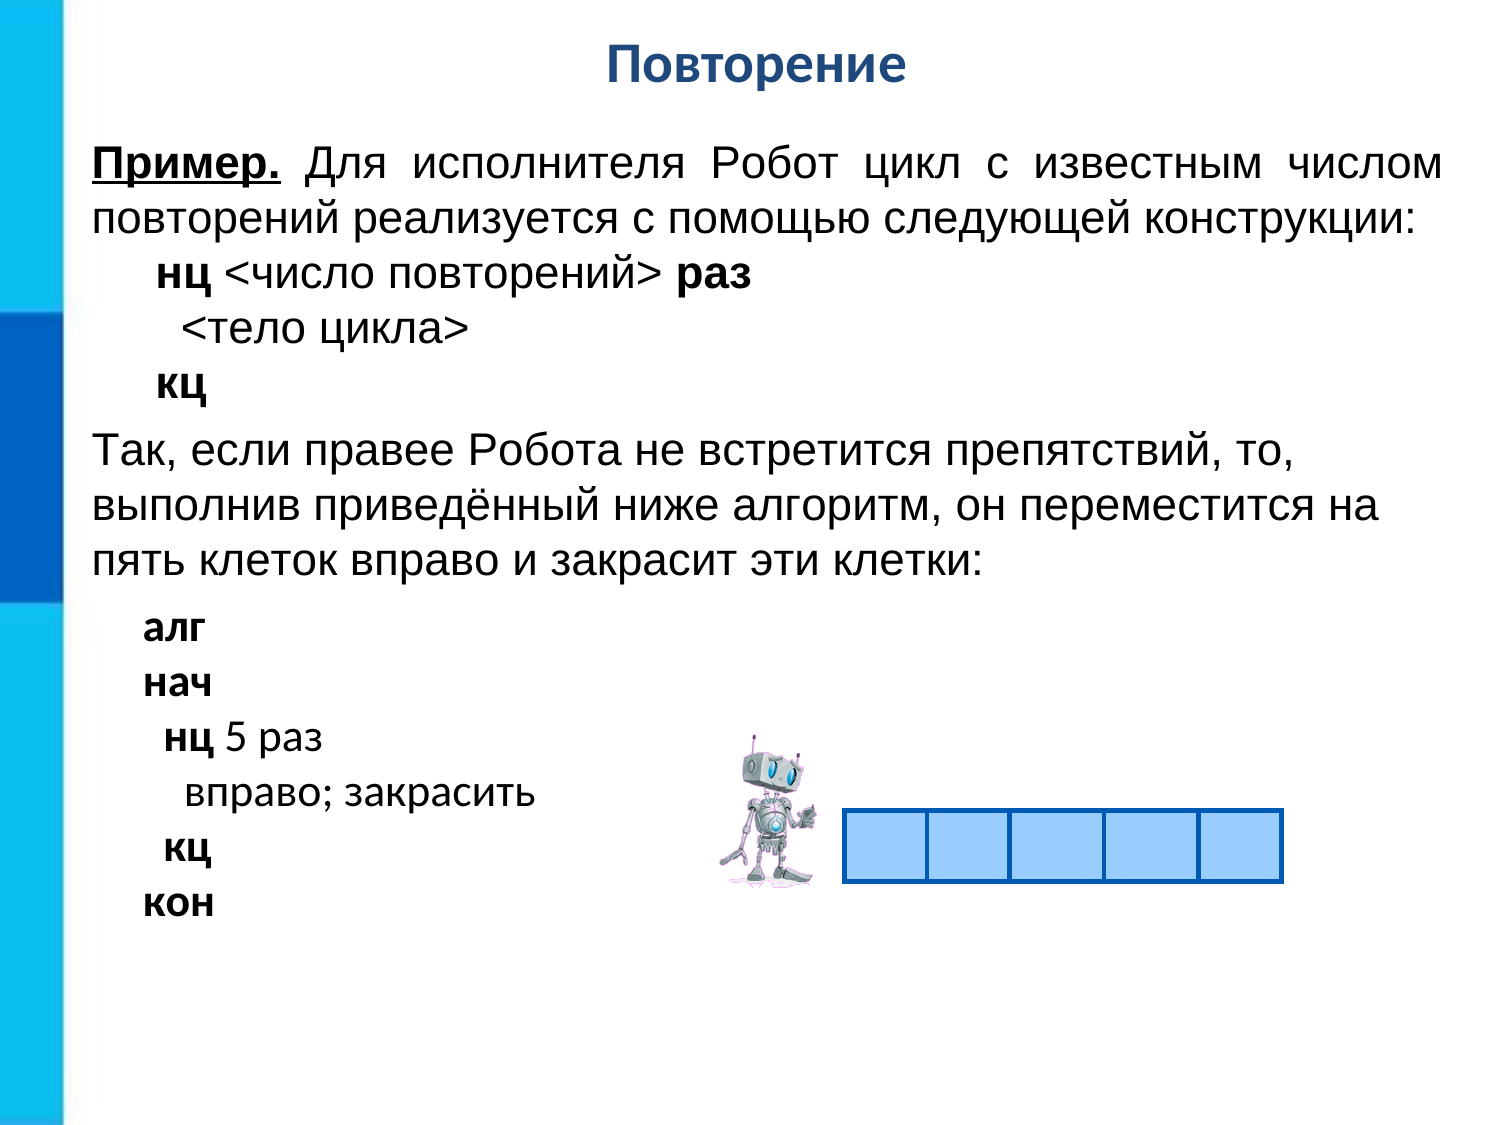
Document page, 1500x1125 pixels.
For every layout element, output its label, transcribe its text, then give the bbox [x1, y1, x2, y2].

picture [0, 0, 1500, 1125]
text_box [844, 810, 1282, 882]
text_box Пример. Для исполнителя Робот цикл с известным числом повторений реализуется с помощью следующей конструкции: нц <число повторений> раз <тело цикла> кц Так, если правее Робота не встретится препятствий, то, выполнив приведённый ниже алгоритм, он переместится на пять клеток вправо и закрасит эти клетки: алг нач нц 5 раз вправо; закрасить кц кон [76, 125, 1459, 934]
text_box Повторение [88, 30, 1425, 102]
